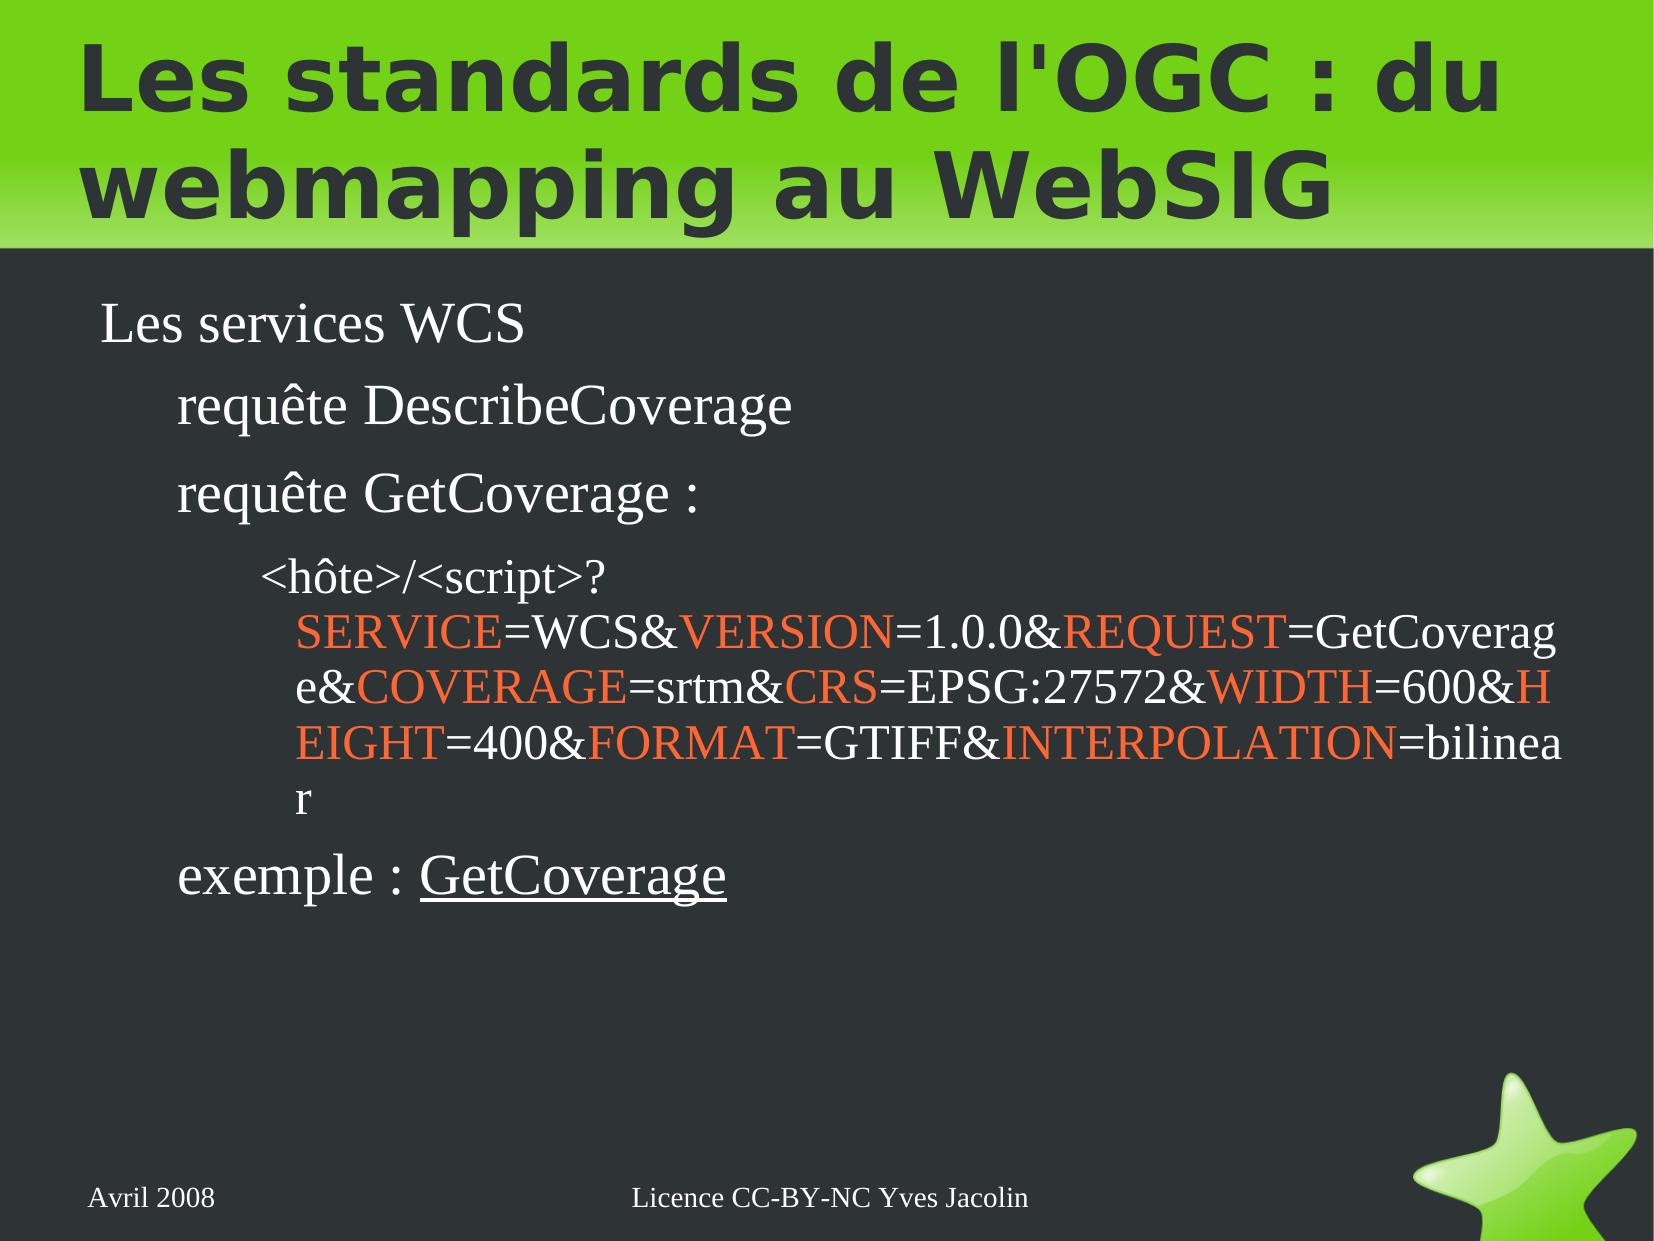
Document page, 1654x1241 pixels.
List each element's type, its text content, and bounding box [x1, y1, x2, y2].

picture [0, 0, 1654, 1241]
title Les standards de l'OGC : du webmapping au WebSIG [76, 25, 1565, 240]
list Les services WCS requête DescribeCoverage requête GetCoverage : <hôte>/<script>?SERVICE=WCS&VERSION=1.0.0&REQUEST=GetCoverage&COVERAGE=srtm&CRS=EPSG:27572&WIDTH=600&HEIGHT=400&FORMAT=GTIFF&INTERPOLATION=bilinear exemple : GetCoverage [82, 290, 1571, 1094]
